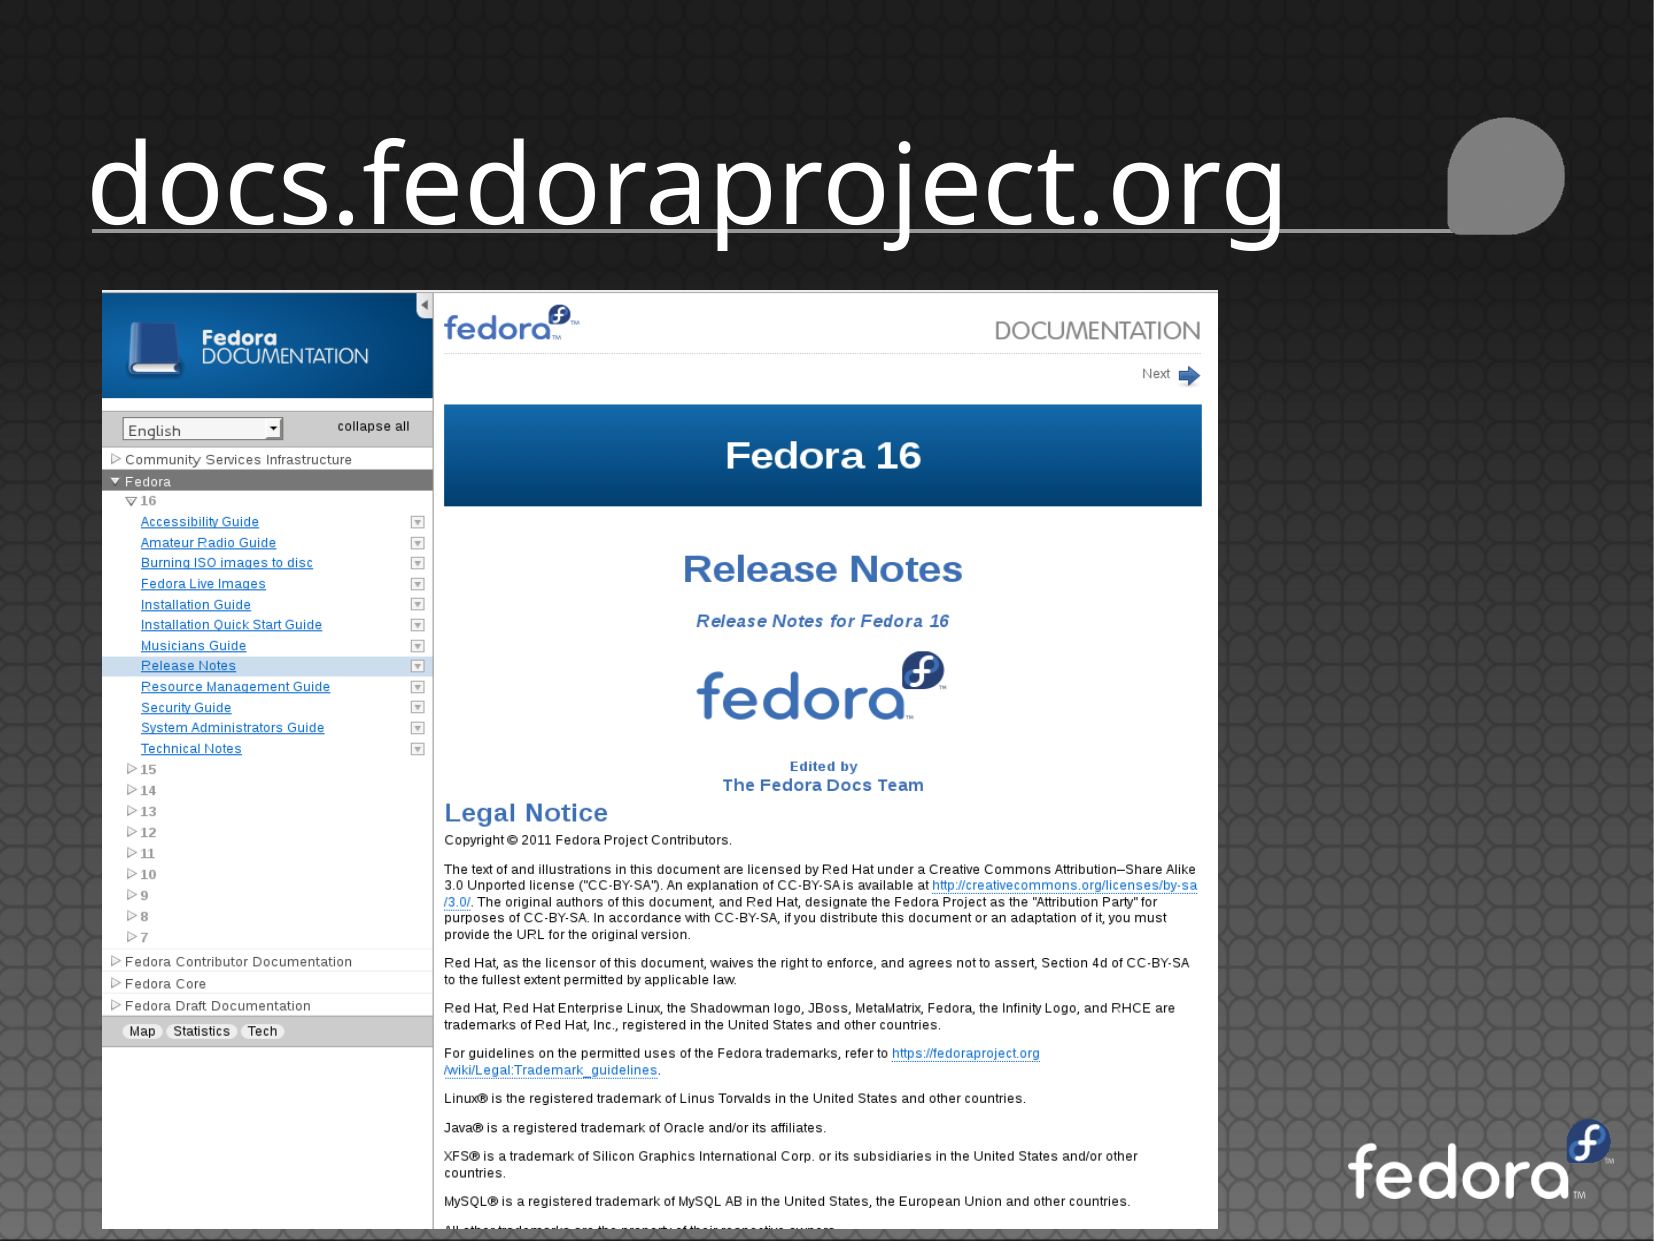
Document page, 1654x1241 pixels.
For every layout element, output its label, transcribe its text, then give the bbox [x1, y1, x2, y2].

title docs.fedoraproject.org [86, 112, 1576, 249]
picture [0, 0, 1654, 1241]
